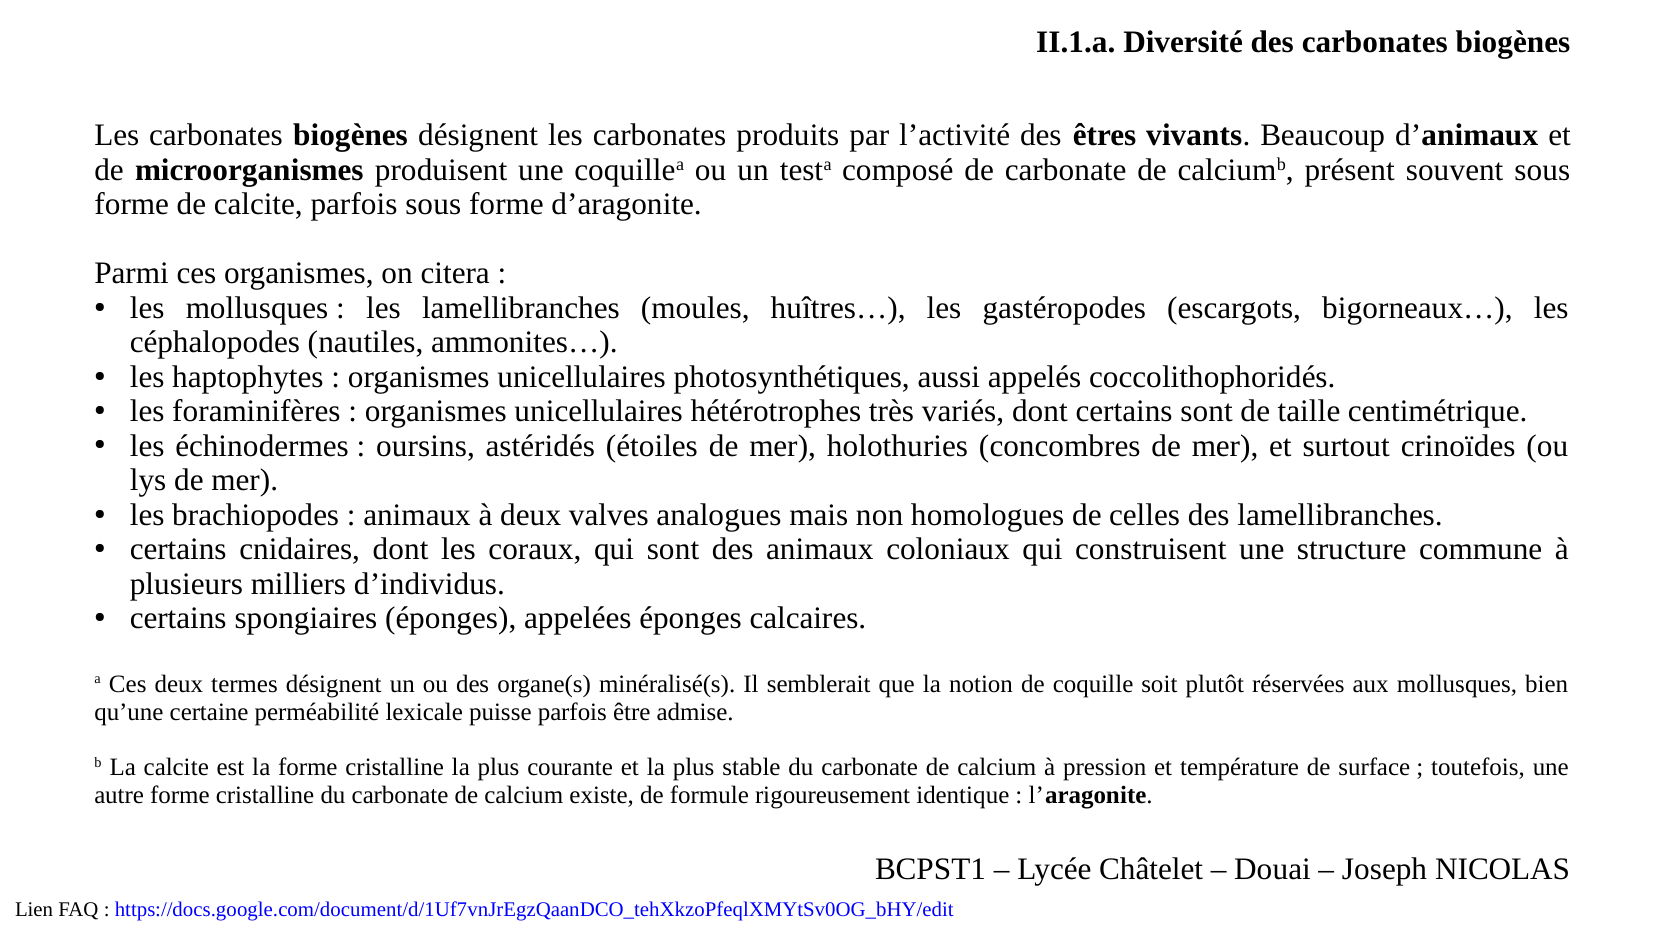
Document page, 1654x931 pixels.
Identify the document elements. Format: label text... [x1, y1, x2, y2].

text_box Les carbonates biogènes désignent les carbonates produits par l’activité des êtres vivants. Beaucoup d’animaux et de microorganismes produisent une coquillea ou un testa composé de carbonate de calciumb, présent souvent sous forme de calcite, parfois sous forme d’aragonite. Parmi ces organismes, on citera : les mollusques : les lamellibranches (moules, huîtres…), les gastéropodes (escargots, bigorneaux…), les céphalopodes (nautiles, ammonites…). les haptophytes : organismes unicellulaires photosynthétiques, aussi appelés coccolithophoridés. les foraminifères : organismes unicellulaires hétérotrophes très variés, dont certains sont de taille centimétrique. les échinodermes : oursins, astéridés (étoiles de mer), holothuries (concombres de mer), et surtout crinoïdes (ou lys de mer). les brachiopodes : animaux à deux valves analogues mais non homologues de celles des lamellibranches. certains cnidaires, dont les coraux, qui sont des animaux coloniaux qui construisent une structure commune à plusieurs milliers d’individus. certains spongiaires (éponges), appelées éponges calcaires. a Ces deux termes désignent un ou des organe(s) minéralisé(s). Il semblerait que la notion de coquille soit plutôt réservées aux mollusques, bien qu’une certaine perméabilité lexicale puisse parfois être admise. b La calcite est la forme cristalline la plus courante et la plus stable du carbonate de calcium à pression et température de surface ; toutefois, une autre forme cristalline du carbonate de calcium existe, de formule rigoureusement identique : l’aragonite. [94, 118, 1571, 809]
chart [795, 361, 914, 421]
text_box II.1.a. Diversité des carbonates biogènes [637, 5, 1571, 78]
text_box BCPST1 – Lycée Châtelet – Douai – Joseph NICOLAS [637, 832, 1571, 905]
text_box Lien FAQ : https://docs.google.com/document/d/1Uf7vnJrEgzQaanDCO_tehXkzoPfeqlXMYtSv0OG_bHY/edit [0, 897, 993, 931]
